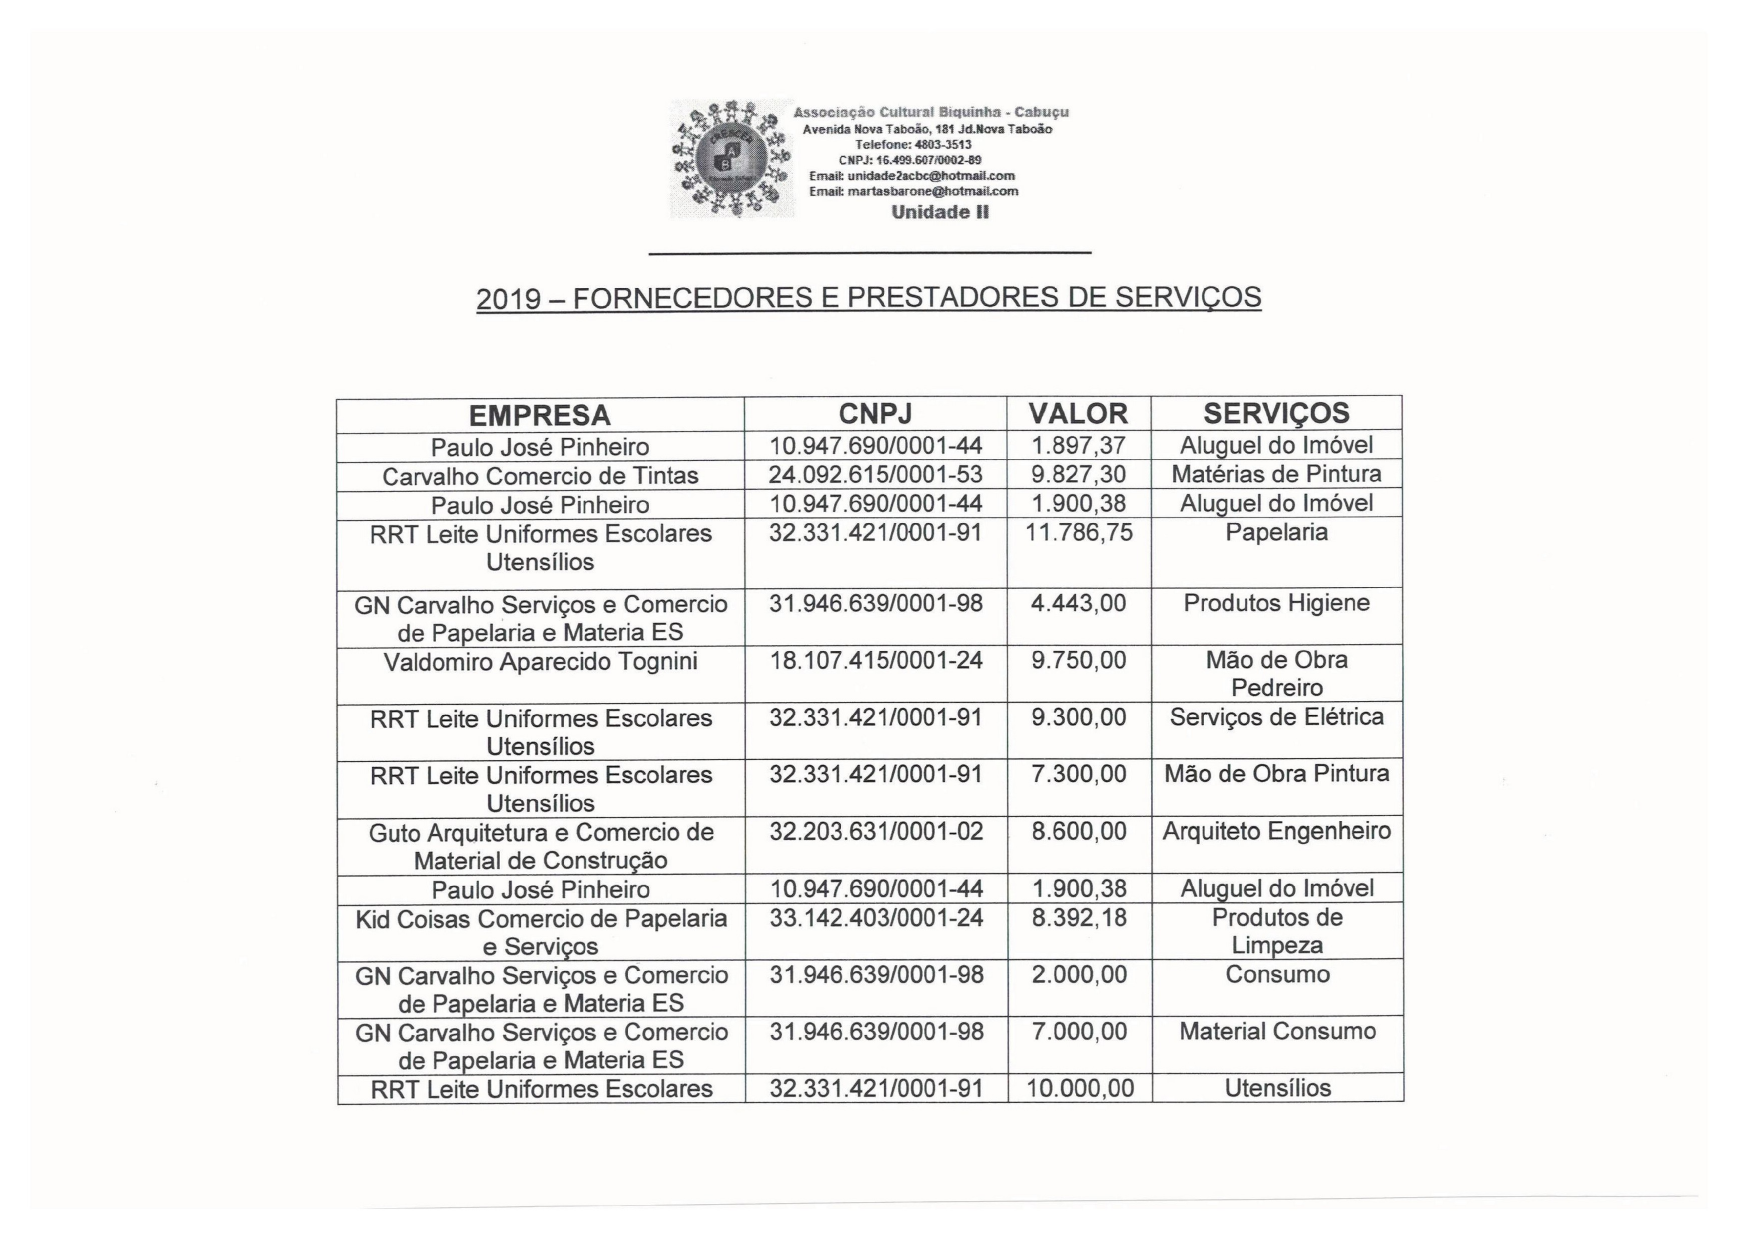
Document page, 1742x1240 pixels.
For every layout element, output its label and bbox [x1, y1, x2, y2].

text_box [0, 2, 1740, 1240]
